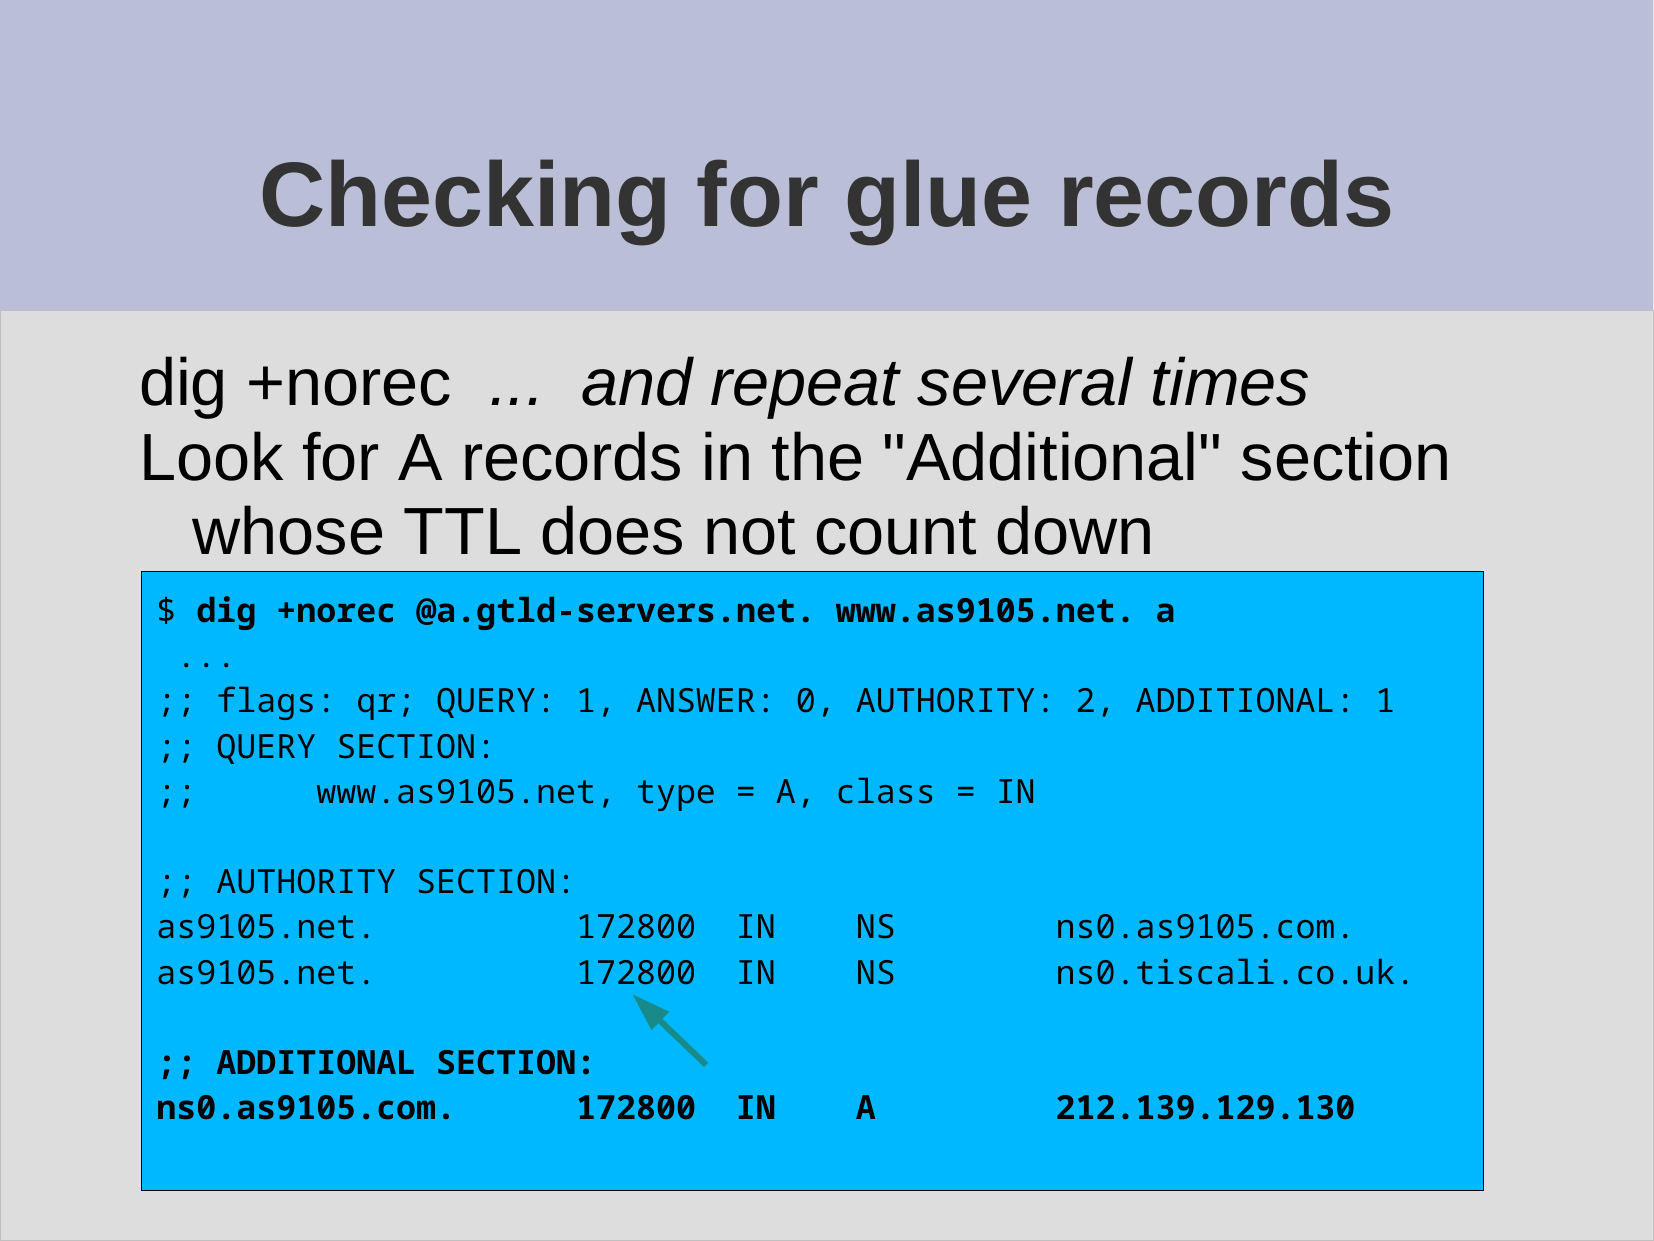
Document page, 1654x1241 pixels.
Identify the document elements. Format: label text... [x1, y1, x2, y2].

title Checking for glue records [121, 91, 1534, 299]
text_box $ dig +norec @a.gtld-servers.net. www.as9105.net. a ... ;; flags: qr; QUERY: 1, ANSWER: 0, AUTHORITY: 2, ADDITIONAL: 1 ;; QUERY SECTION: ;; www.as9105.net, type = A, class = IN ;; AUTHORITY SECTION: as9105.net. 172800 IN NS ns0.as9105.com. as9105.net. 172800 IN NS ns0.tiscali.co.uk. ;; ADDITIONAL SECTION: ns0.as9105.com. 172800 IN A 212.139.129.130 [141, 571, 1484, 1094]
list dig +norec ... and repeat several times Look for A records in the "Additional" section whose TTL does not count down [121, 344, 1534, 1127]
